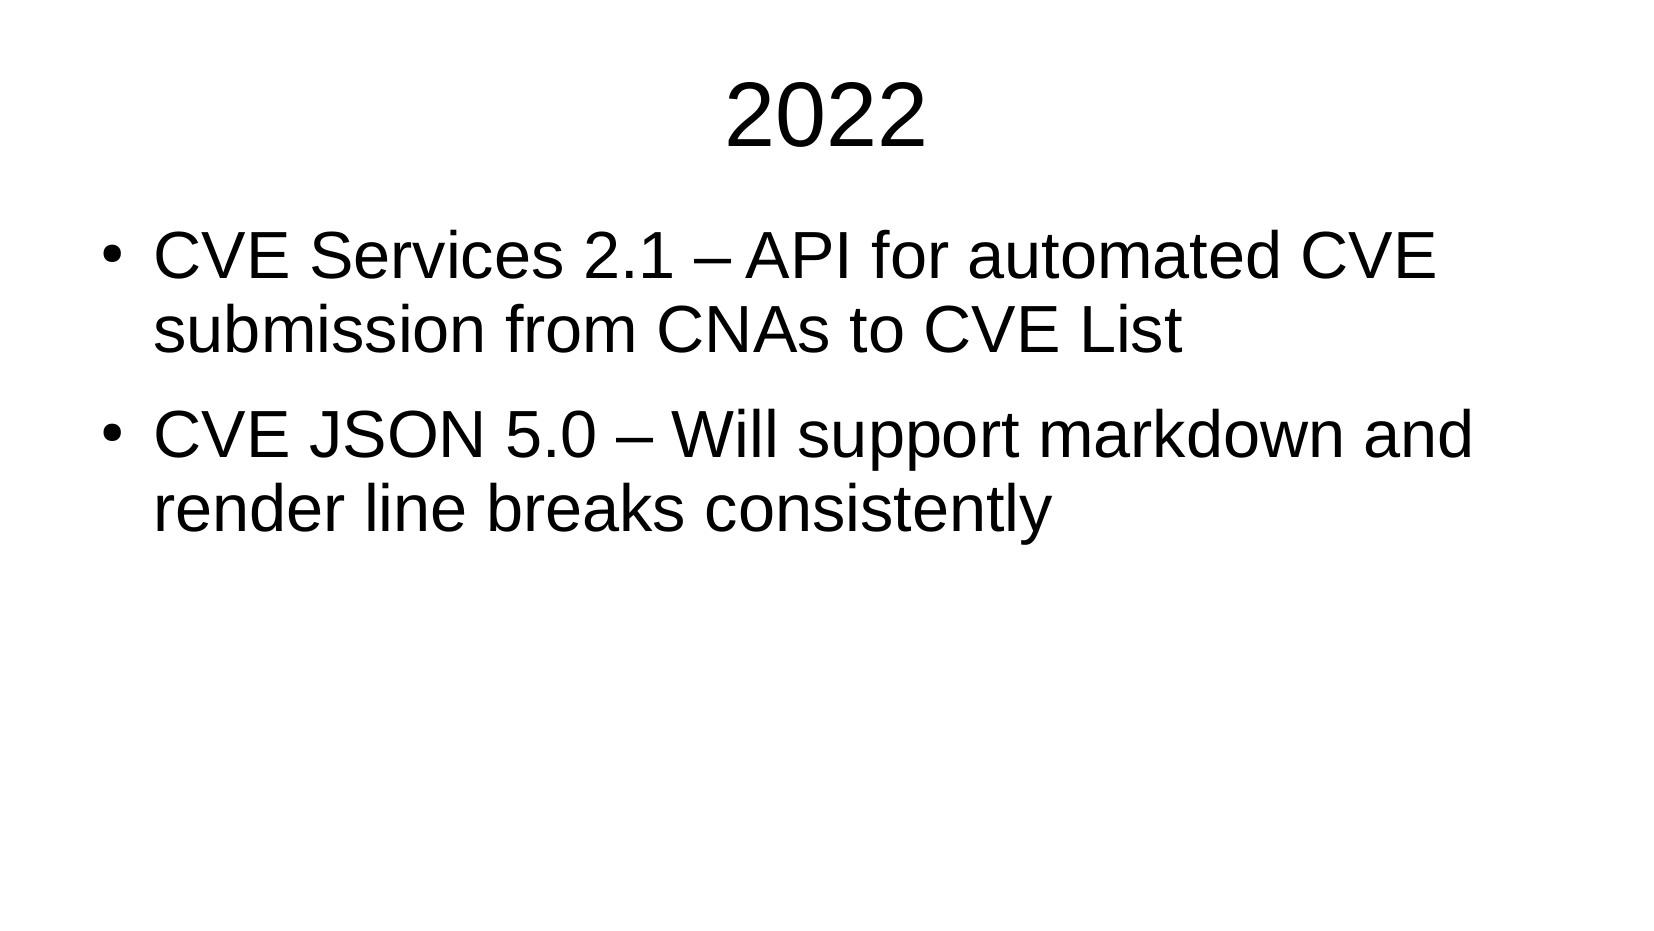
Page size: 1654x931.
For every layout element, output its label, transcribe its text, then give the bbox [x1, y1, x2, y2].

list CVE Services 2.1 – API for automated CVE submission from CNAs to CVE List CVE JSON 5.0 – Will support markdown and render line breaks consistently [82, 217, 1571, 758]
title 2022 [82, 37, 1571, 193]
